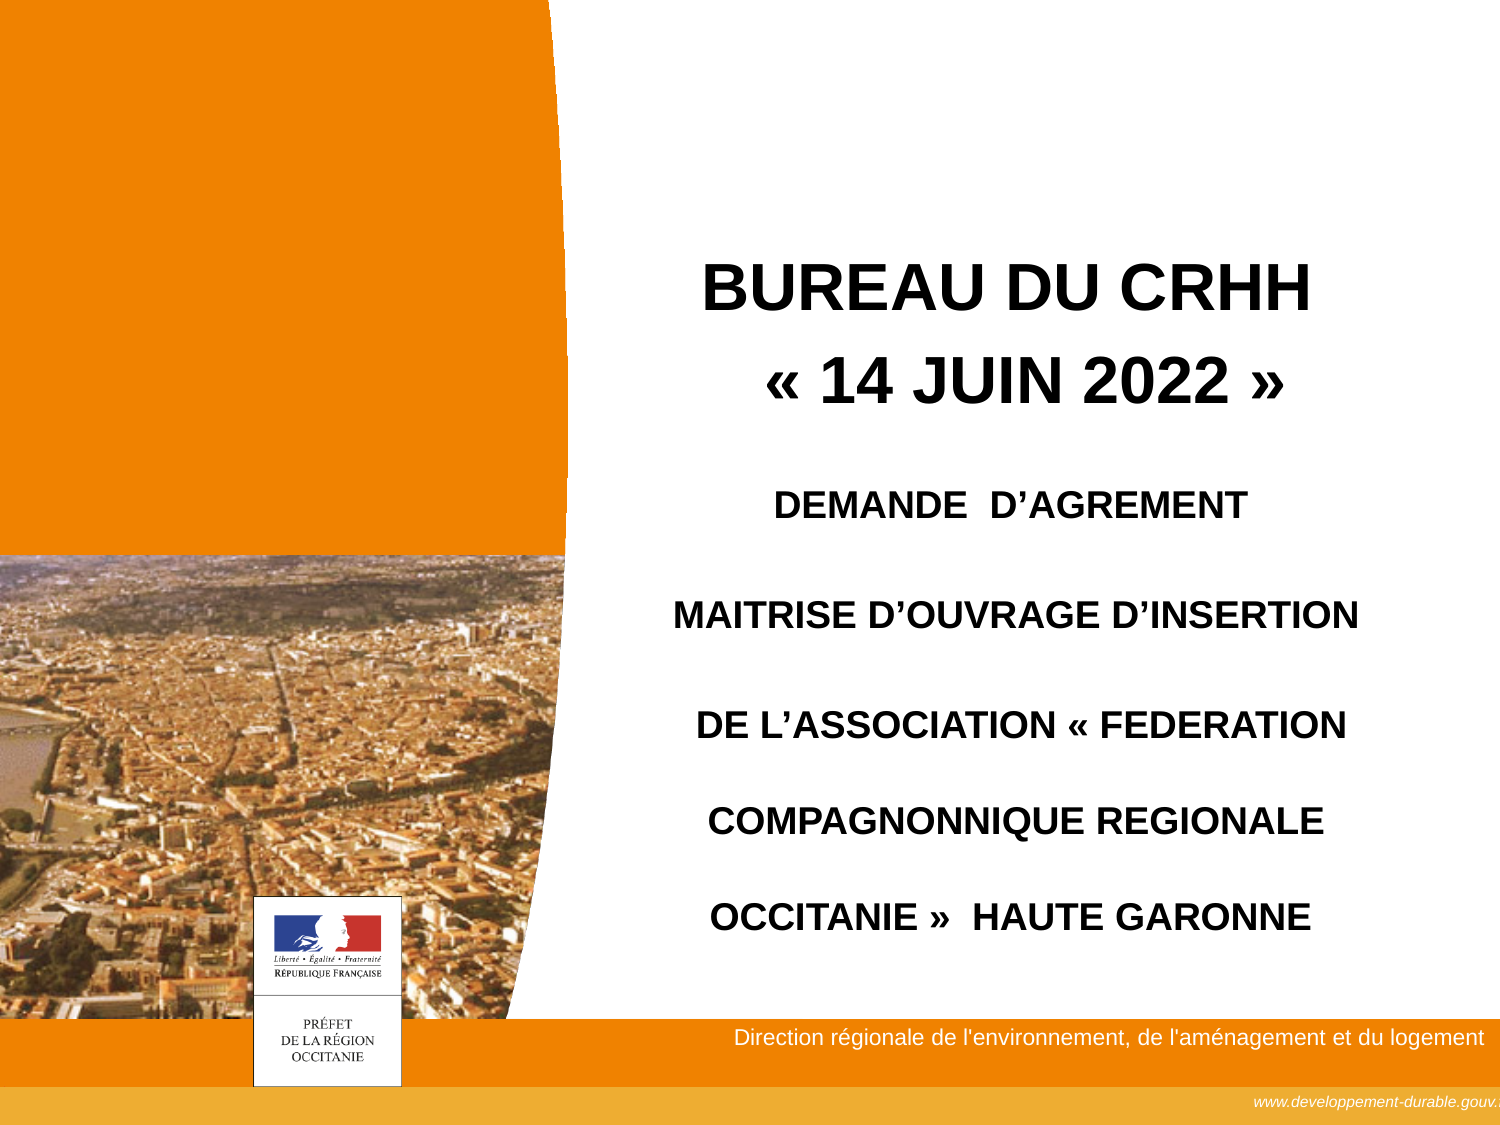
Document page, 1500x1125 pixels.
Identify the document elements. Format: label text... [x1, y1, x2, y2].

picture [0, 0, 1500, 1125]
subtitle BUREAU Du CRHH « 14 juin 2022 » DemanDE d’AGREMENT MAITRISE D’OUVRAGE d’INSERTION De L’ASSOCIATION « federation compagnonnique regionale occitanie » Haute GARONNE [614, 236, 1430, 626]
